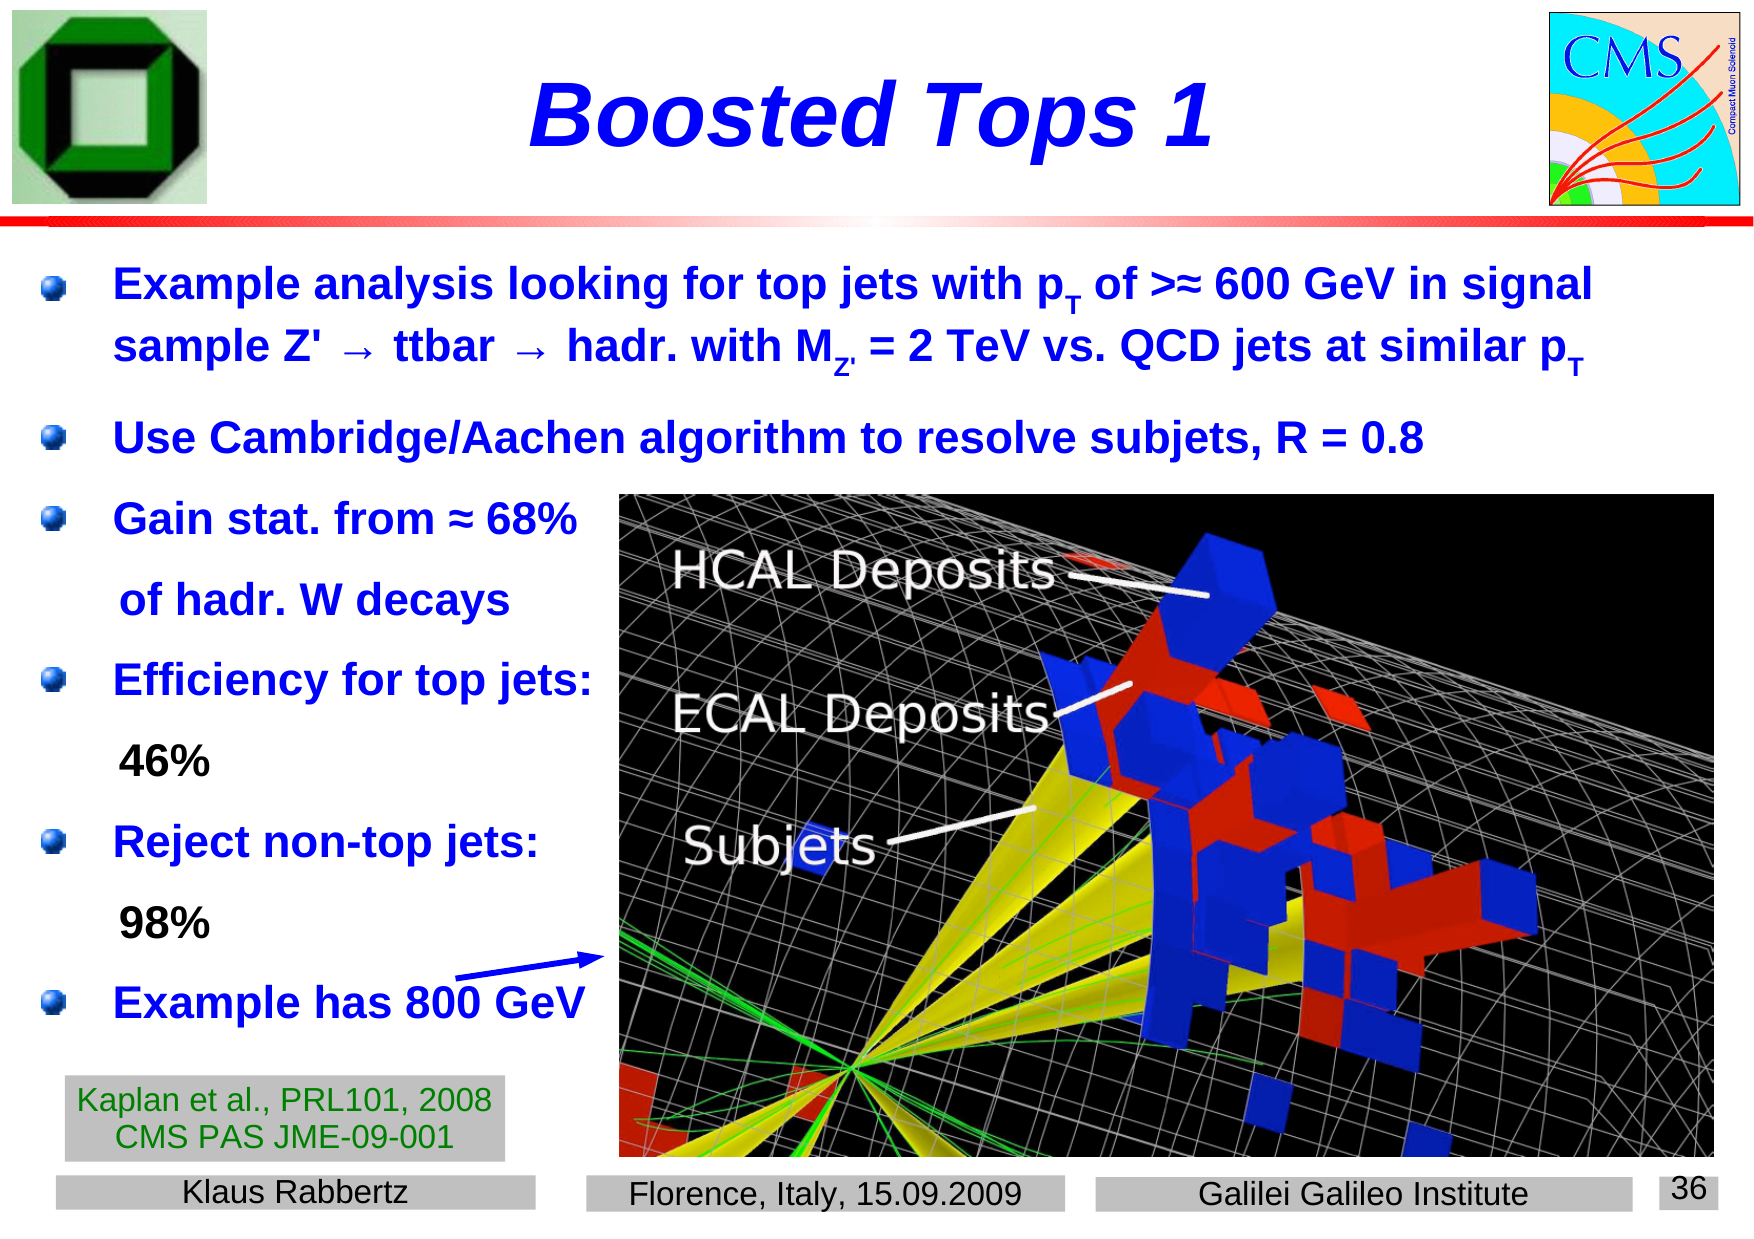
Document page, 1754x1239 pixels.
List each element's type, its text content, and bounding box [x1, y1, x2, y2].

picture [1548, 11, 1741, 206]
picture [12, 10, 207, 204]
title Boosted Tops 1 [220, 27, 1525, 202]
text_box Kaplan et al., PRL101, 2008 CMS PAS JME-09-001 [64, 1075, 506, 1162]
list Example analysis looking for top jets with pT of >≈ 600 GeV in signal sample Z' → ttbar → hadr. with MZ' = 2 TeV vs. QCD jets at similar pT Use Cambridge/Aachen algorithm to resolve subjets, R = 0.8 Gain stat. from ≈ 68% of hadr. W decays Efficiency for top jets: 46% Reject non-top jets: 98% Example has 800 GeV [29, 257, 1654, 1040]
picture [618, 493, 1714, 1157]
